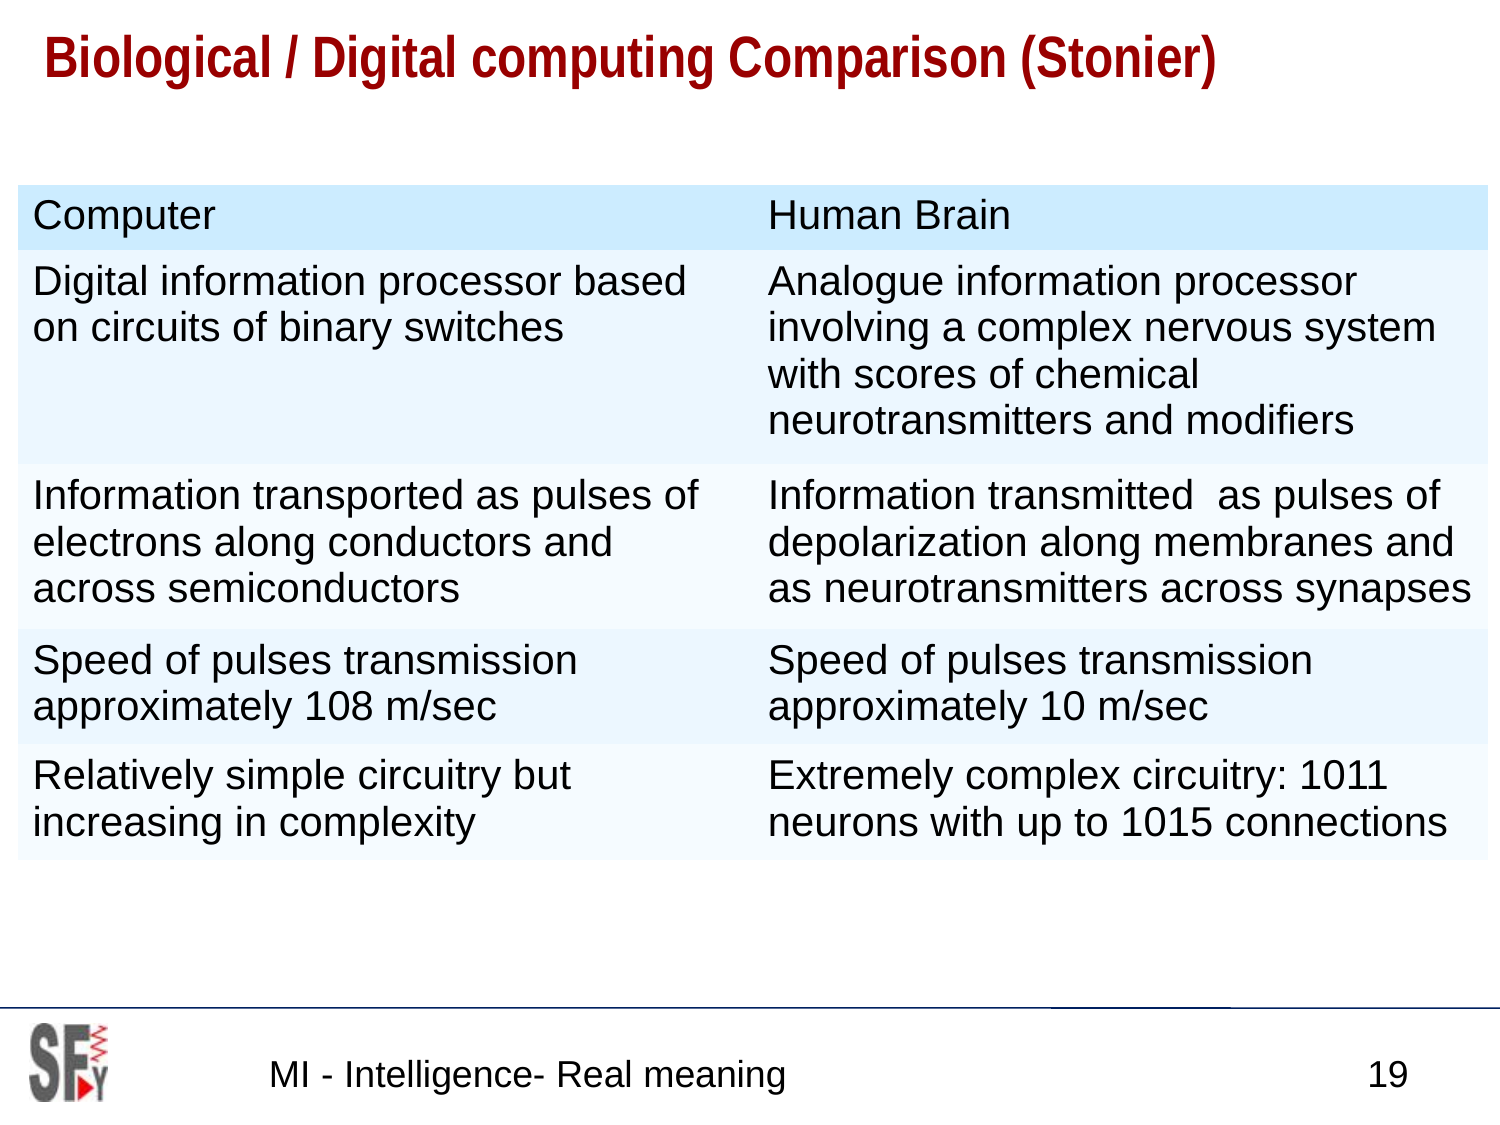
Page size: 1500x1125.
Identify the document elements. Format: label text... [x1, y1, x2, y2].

footer MI - Intelligence- Real meaning [253, 1034, 1336, 1103]
title Biological / Digital computing Comparison (Stonier) [29, 12, 1471, 138]
table_header Human Brain [753, 185, 1488, 250]
table_cell Speed of pulses transmission approximately 108 m/sec [18, 629, 753, 744]
slide_number <numéro> [1352, 1034, 1490, 1103]
table_cell Information transmitted as pulses of depolarization along membranes and as neurotransmitters across synapses [753, 464, 1488, 629]
table_cell Information transported as pulses of electrons along conductors and across semiconductors [18, 464, 753, 629]
table_cell Analogue information processor involving a complex nervous system with scores of chemical neurotransmitters and modifiers [753, 250, 1488, 464]
table_header Computer [18, 185, 753, 250]
table_cell Digital information processor based on circuits of binary switches [18, 250, 753, 464]
table_cell Extremely complex circuitry: 1011 neurons with up to 1015 connections [753, 744, 1488, 860]
table_cell Relatively simple circuitry but increasing in complexity [18, 744, 753, 860]
table_cell Speed of pulses transmission approximately 10 m/sec [753, 629, 1488, 744]
picture [29, 1023, 108, 1102]
